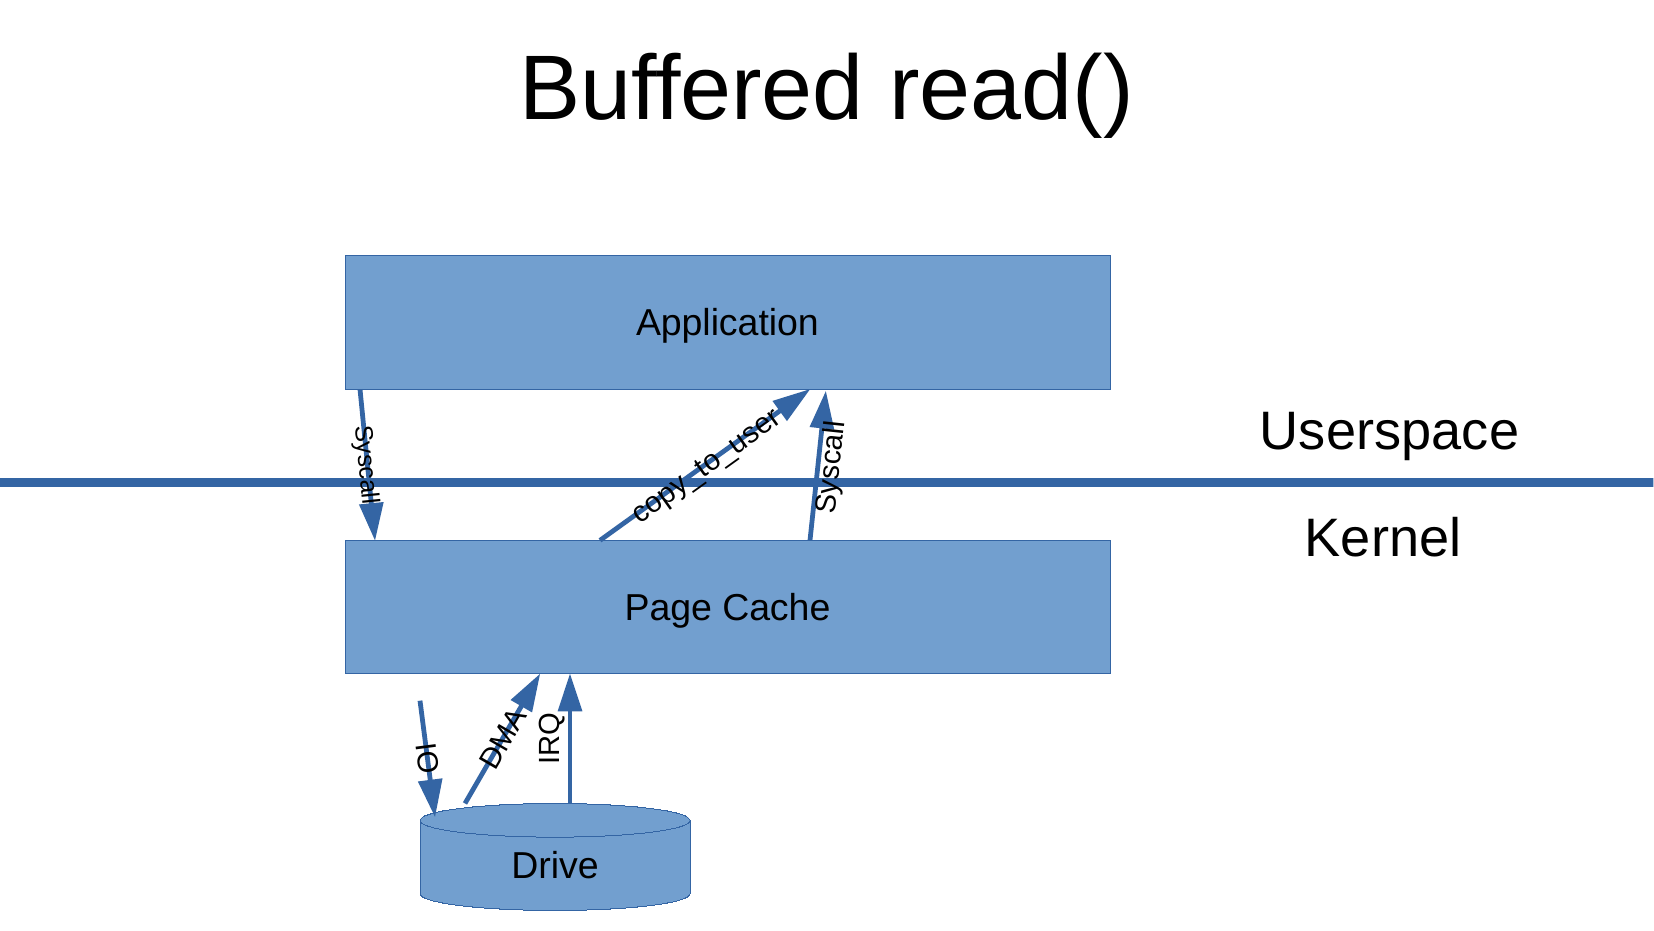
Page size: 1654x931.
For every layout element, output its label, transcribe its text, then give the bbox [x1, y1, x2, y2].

title Buffered read() [82, 9, 1571, 166]
text_box Drive [420, 803, 691, 911]
text_box Userspace [1245, 393, 1535, 469]
text_box Application [345, 255, 1111, 390]
text_box Page Cache [345, 540, 1111, 674]
text_box Kernel [1290, 499, 1477, 576]
